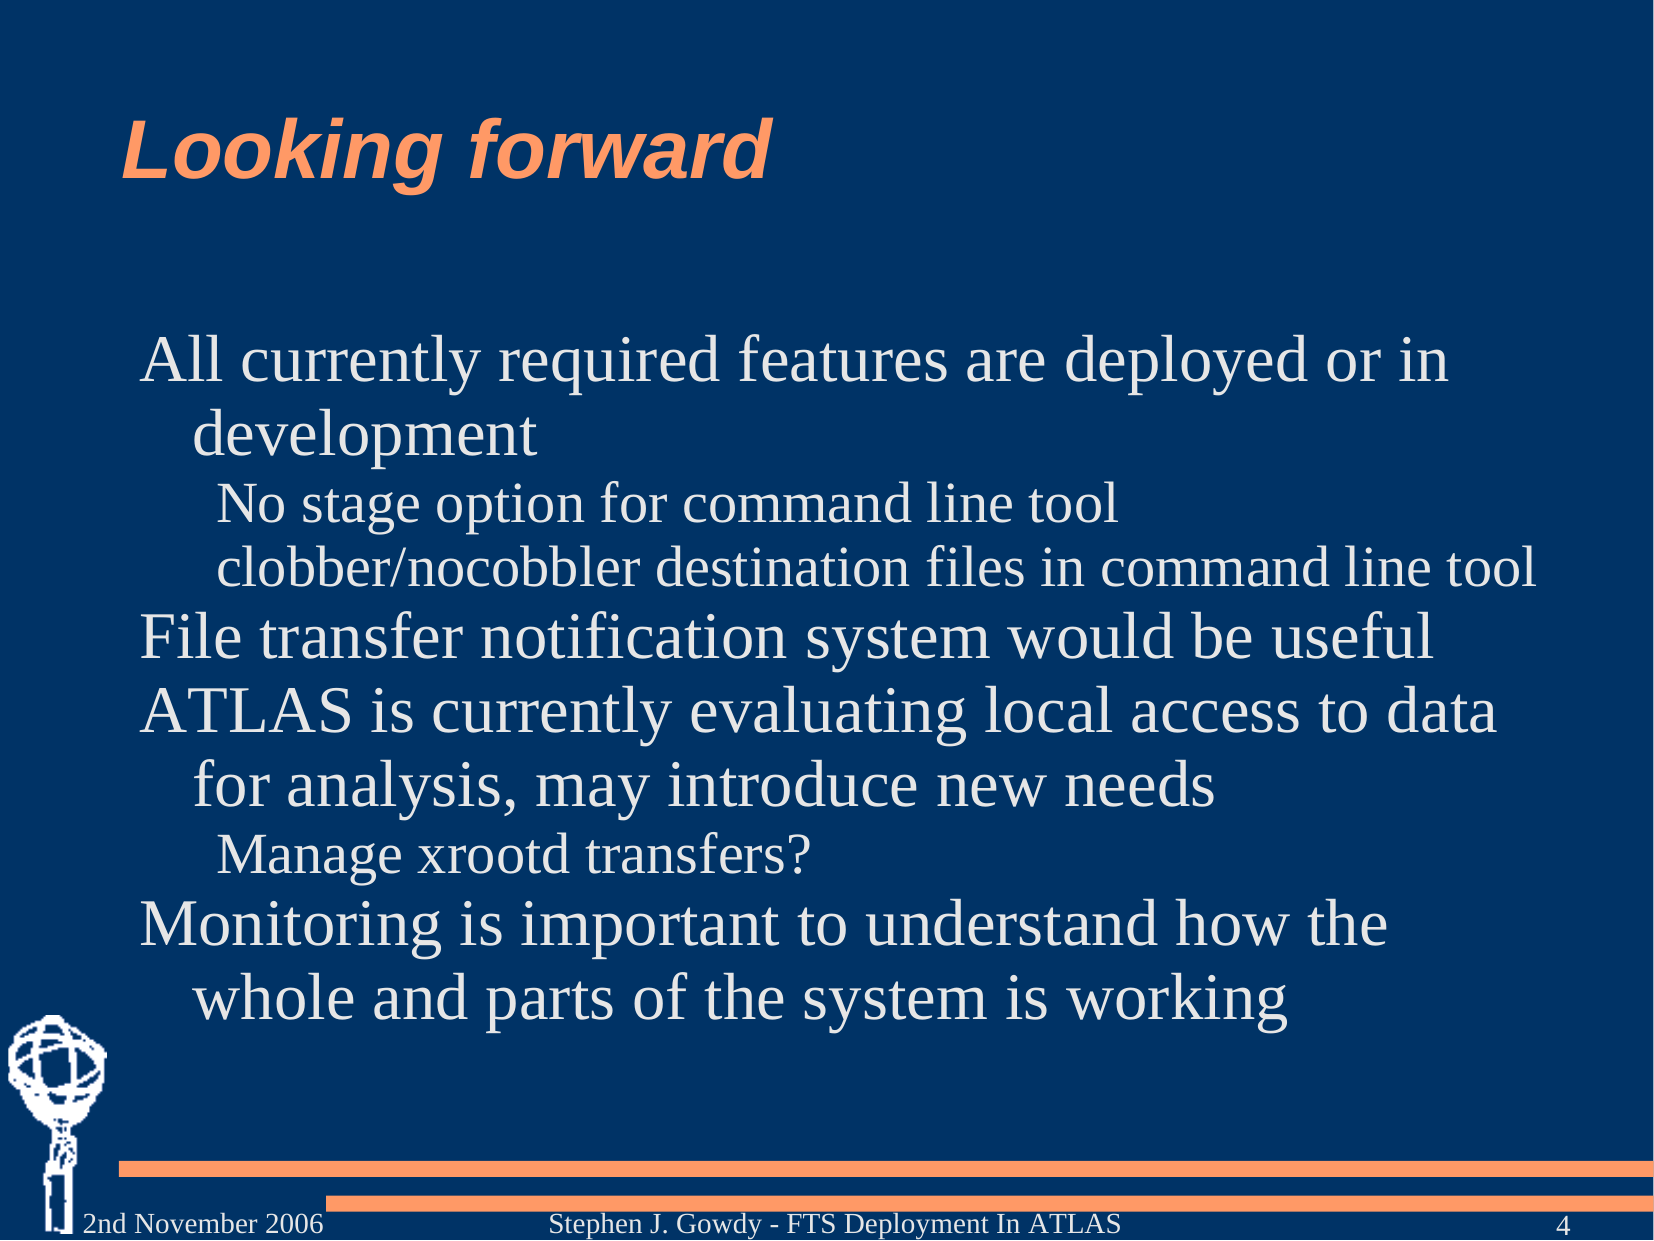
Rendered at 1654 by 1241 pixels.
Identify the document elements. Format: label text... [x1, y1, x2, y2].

picture [8, 1015, 107, 1234]
title Looking forward [121, 46, 1534, 254]
list All currently required features are deployed or in development No stage option for command line tool clobber/nocobbler destination files in command line tool File transfer notification system would be useful ATLAS is currently evaluating local access to data for analysis, may introduce new needs Manage xrootd transfers? Monitoring is important to understand how the whole and parts of the system is working [121, 322, 1561, 1133]
